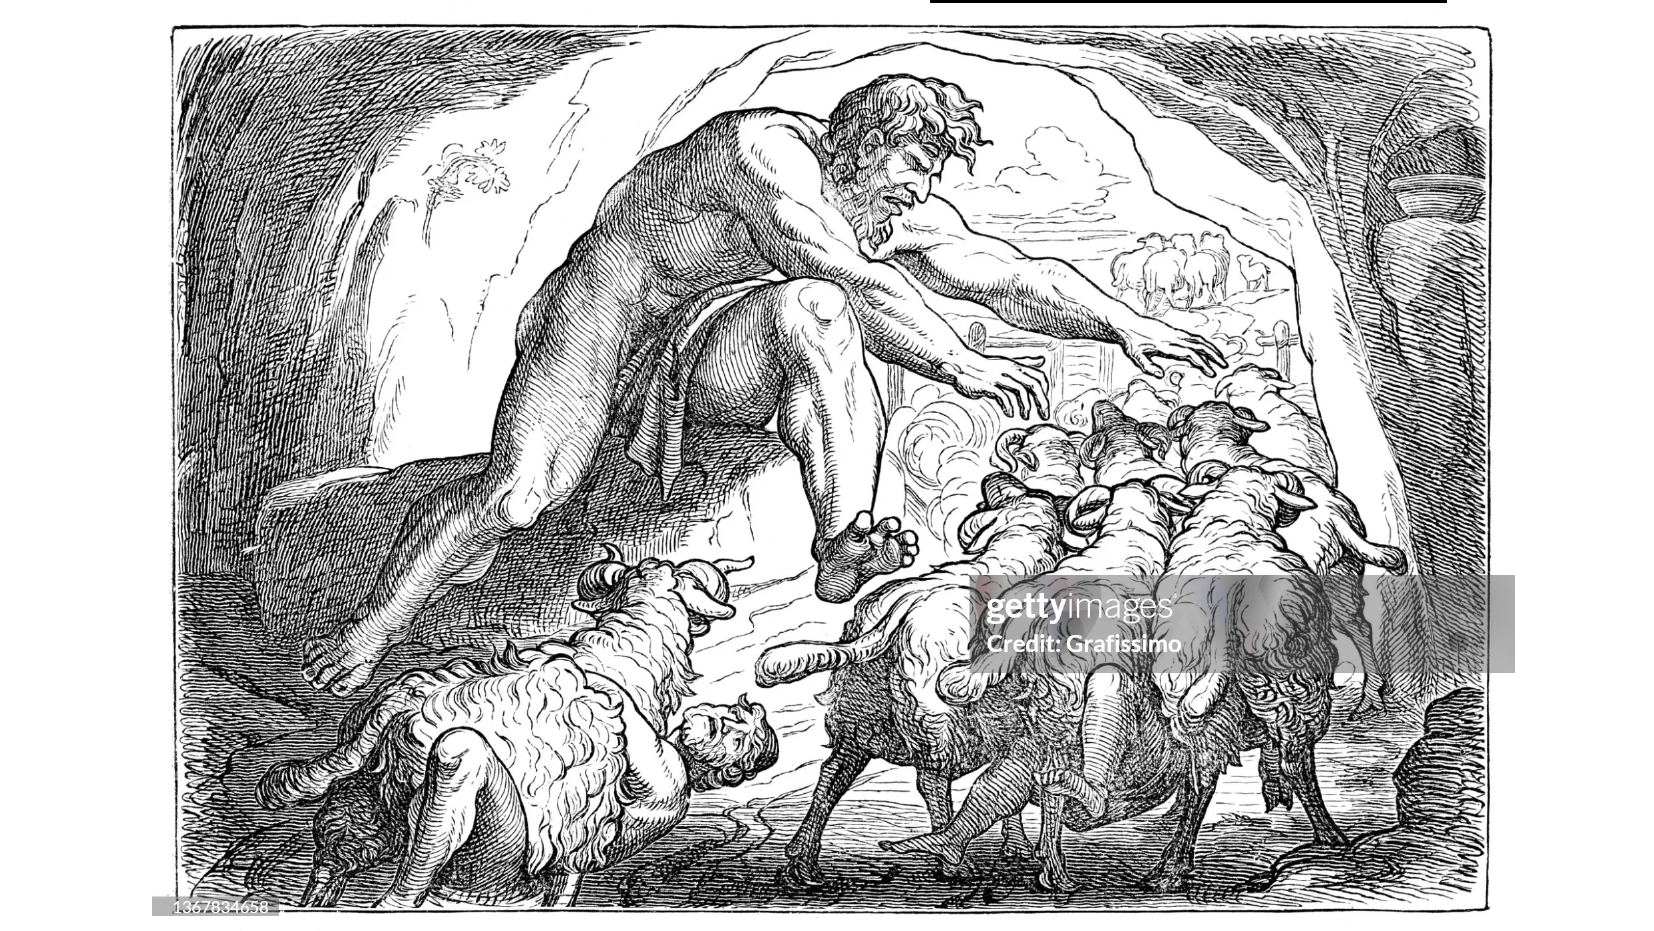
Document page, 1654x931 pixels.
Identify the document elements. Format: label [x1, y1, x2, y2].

picture [152, 0, 1515, 931]
